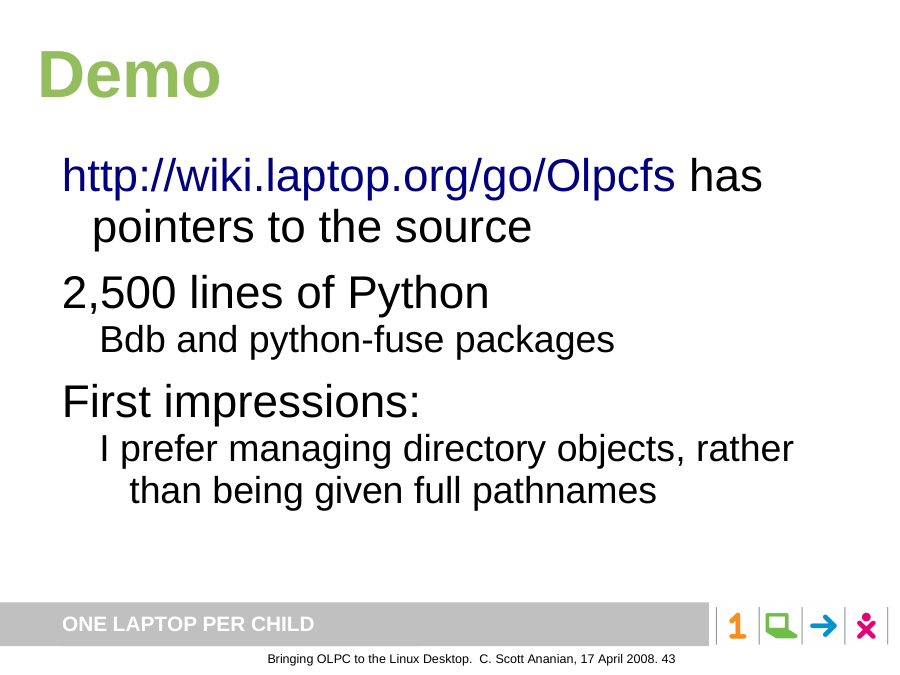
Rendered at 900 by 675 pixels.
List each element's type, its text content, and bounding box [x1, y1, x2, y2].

picture [844, 598, 897, 654]
list http://wiki.laptop.org/go/Olpcfs has pointers to the source 2,500 lines of Python Bdb and python-fuse packages First impressions: I prefer managing directory objects, rather than being given full pathnames [61, 150, 844, 675]
title Demo [37, 37, 856, 225]
